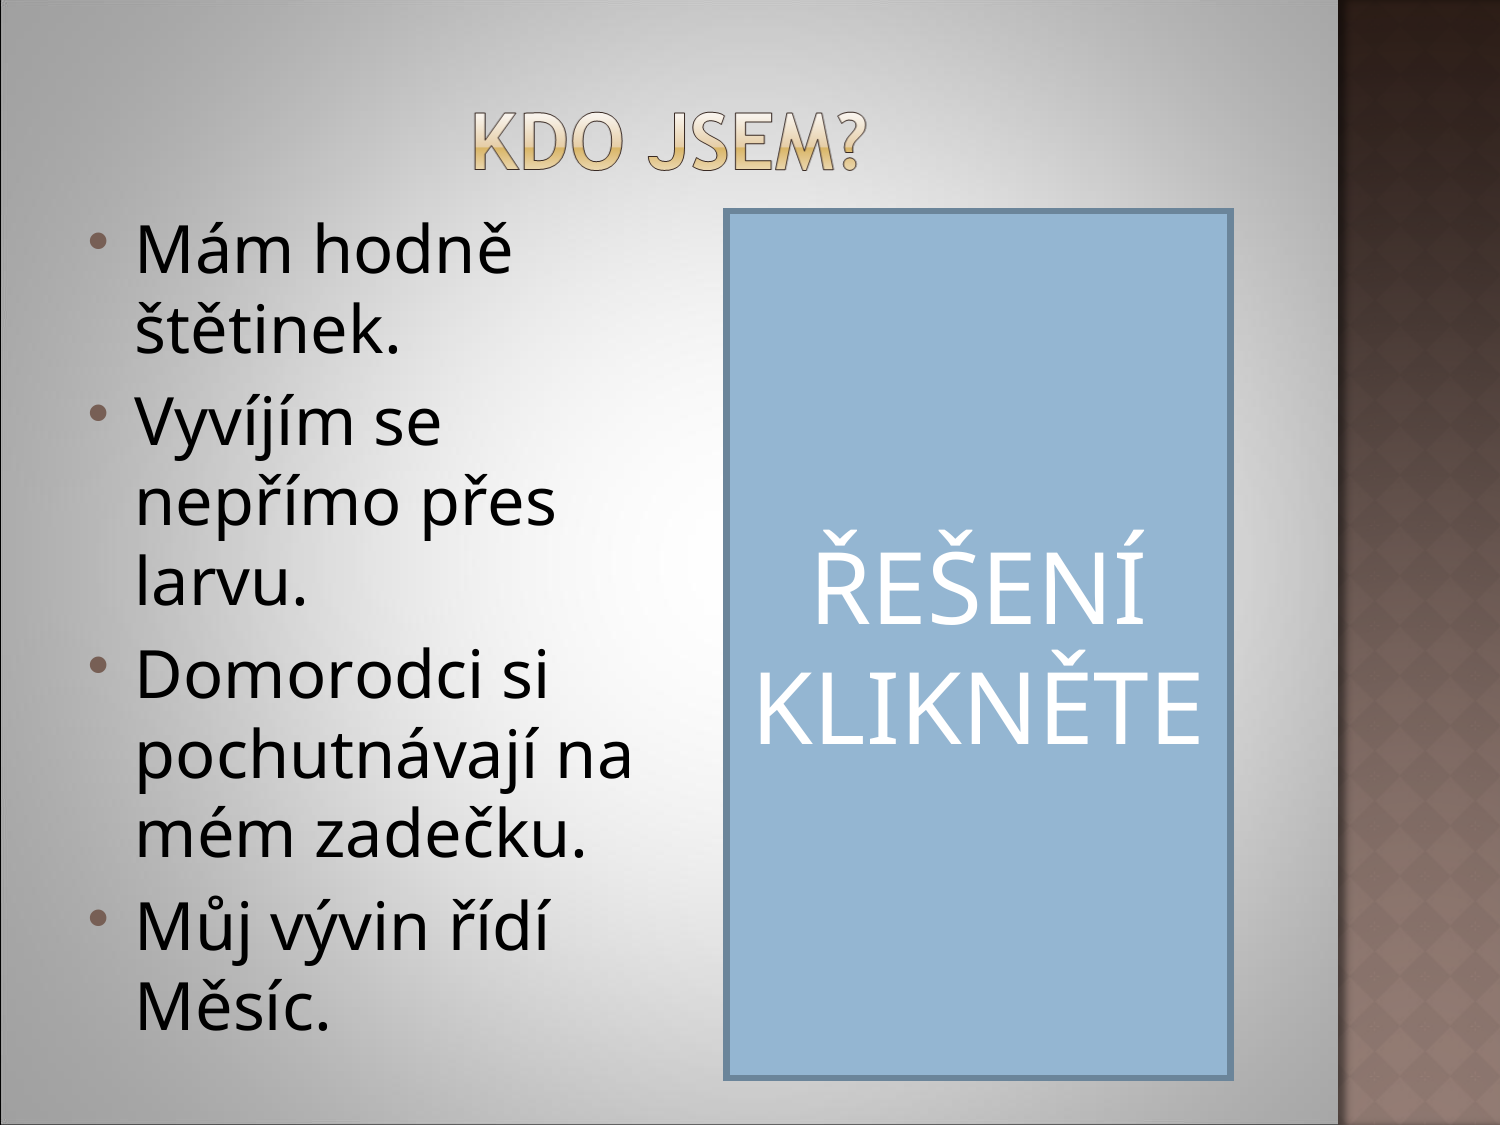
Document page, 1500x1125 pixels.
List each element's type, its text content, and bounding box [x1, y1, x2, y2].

picture [0, 0, 1500, 1125]
text_box [73, 52, 1265, 189]
text_box ŘEŠENÍ KLIKNĚTE [726, 210, 1231, 1079]
list Mám hodně štětinek. Vyvíjím se nepřímo přes larvu. Domorodci si pochutnávají na mém zadečku. Můj vývin řídí Měsíc. [74, 199, 653, 1125]
